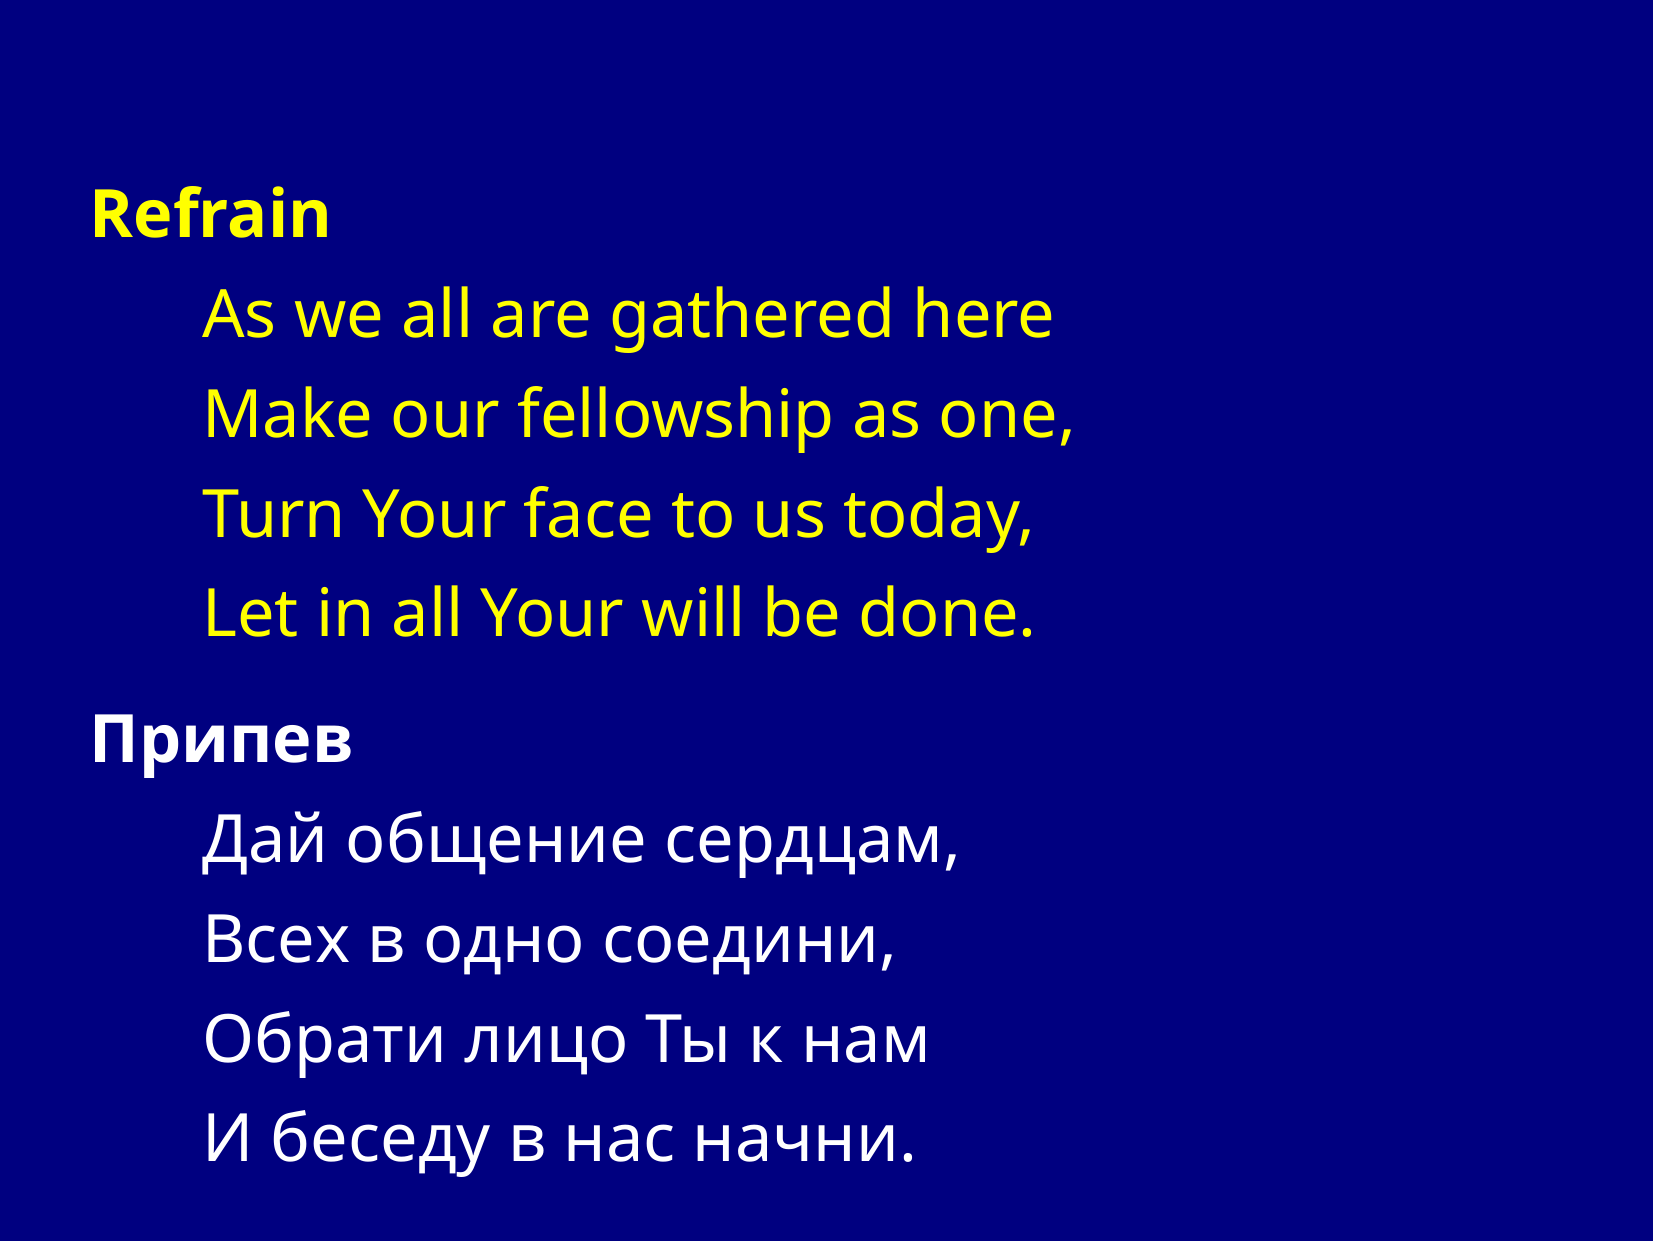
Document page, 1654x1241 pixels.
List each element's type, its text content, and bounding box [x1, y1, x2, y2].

text_box Припев Дай общение сердцам, Всех в одно соедини, Обрати лицо Ты к нам И беседу в нас начни. [75, 675, 1576, 1163]
text_box Refrain As we all are gathered here Make our fellowship as one, Turn Your face to us today, Let in all Your will be done. [75, 150, 1576, 638]
